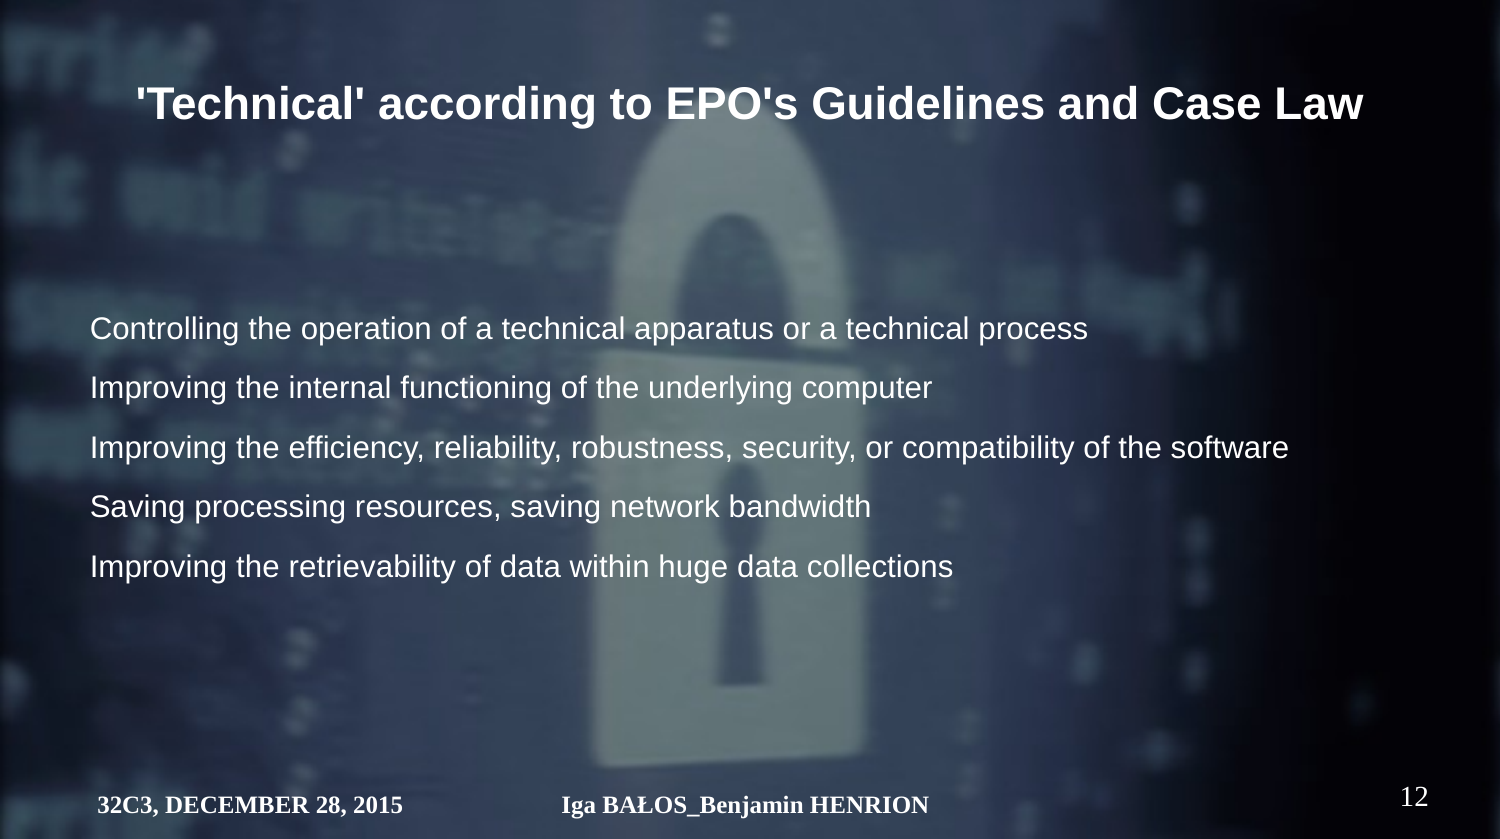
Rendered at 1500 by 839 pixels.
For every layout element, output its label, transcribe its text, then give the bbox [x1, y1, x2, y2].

title 'Technical' according to EPO's Guidelines and Case Law [74, 33, 1425, 174]
picture [0, 0, 1500, 839]
text_box Controlling the operation of a technical apparatus or a technical process Improving the internal functioning of the underlying computer Improving the efficiency, reliability, robustness, security, or compatibility of the software Saving processing resources, saving network bandwidth Improving the retrievability of data within huge data collections [74, 196, 1395, 662]
